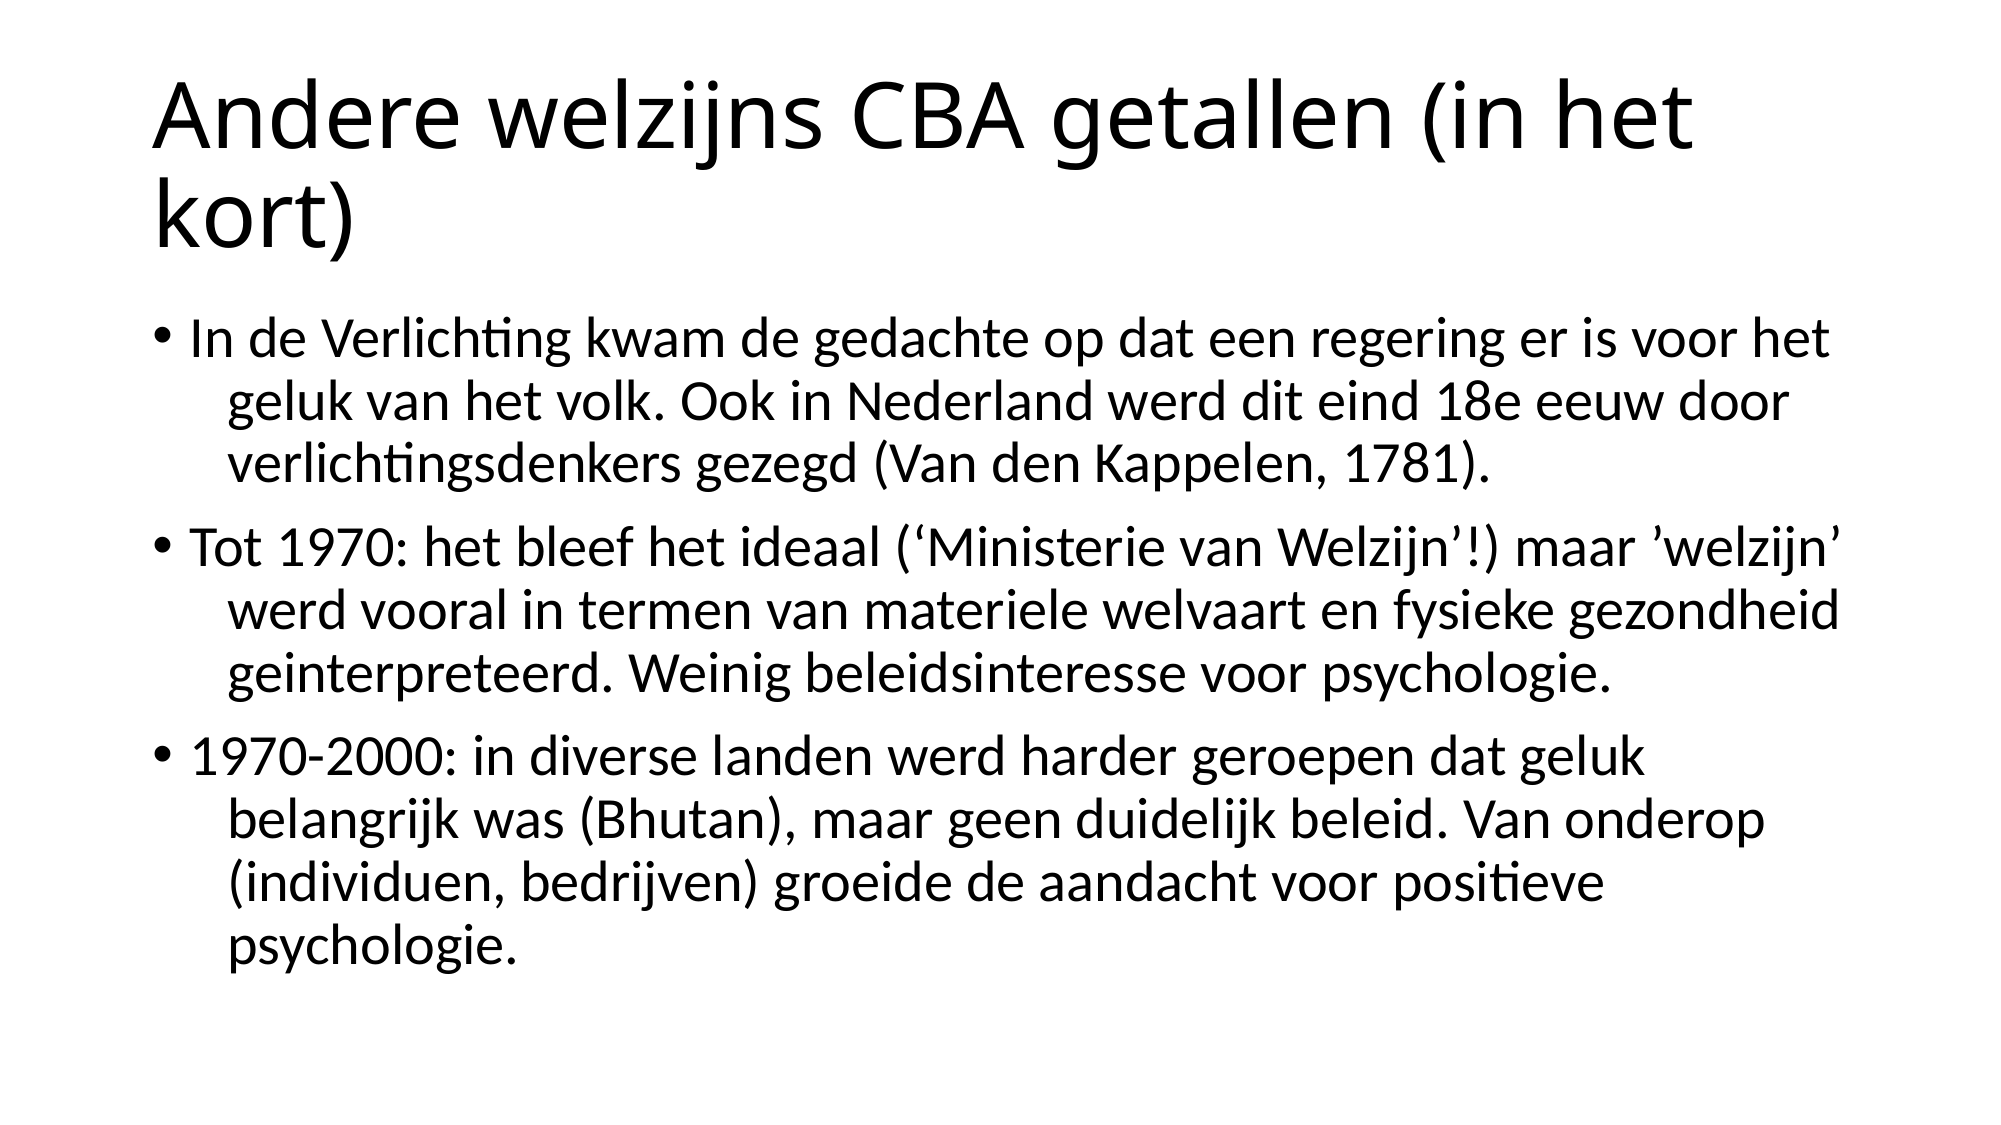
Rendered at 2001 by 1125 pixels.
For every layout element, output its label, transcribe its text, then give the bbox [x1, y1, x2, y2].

title Andere welzijns CBA getallen (in het kort) [137, 59, 1863, 278]
list In de Verlichting kwam de gedachte op dat een regering er is voor het geluk van het volk. Ook in Nederland werd dit eind 18e eeuw door verlichtingsdenkers gezegd (Van den Kappelen, 1781). Tot 1970: het bleef het ideaal (‘Ministerie van Welzijn’!) maar ’welzijn’ werd vooral in termen van materiele welvaart en fysieke gezondheid geinterpreteerd. Weinig beleidsinteresse voor psychologie. 1970-2000: in diverse landen werd harder geroepen dat geluk belangrijk was (Bhutan), maar geen duidelijk beleid. Van onderop (individuen, bedrijven) groeide de aandacht voor positieve psychologie. [137, 299, 1863, 1014]
